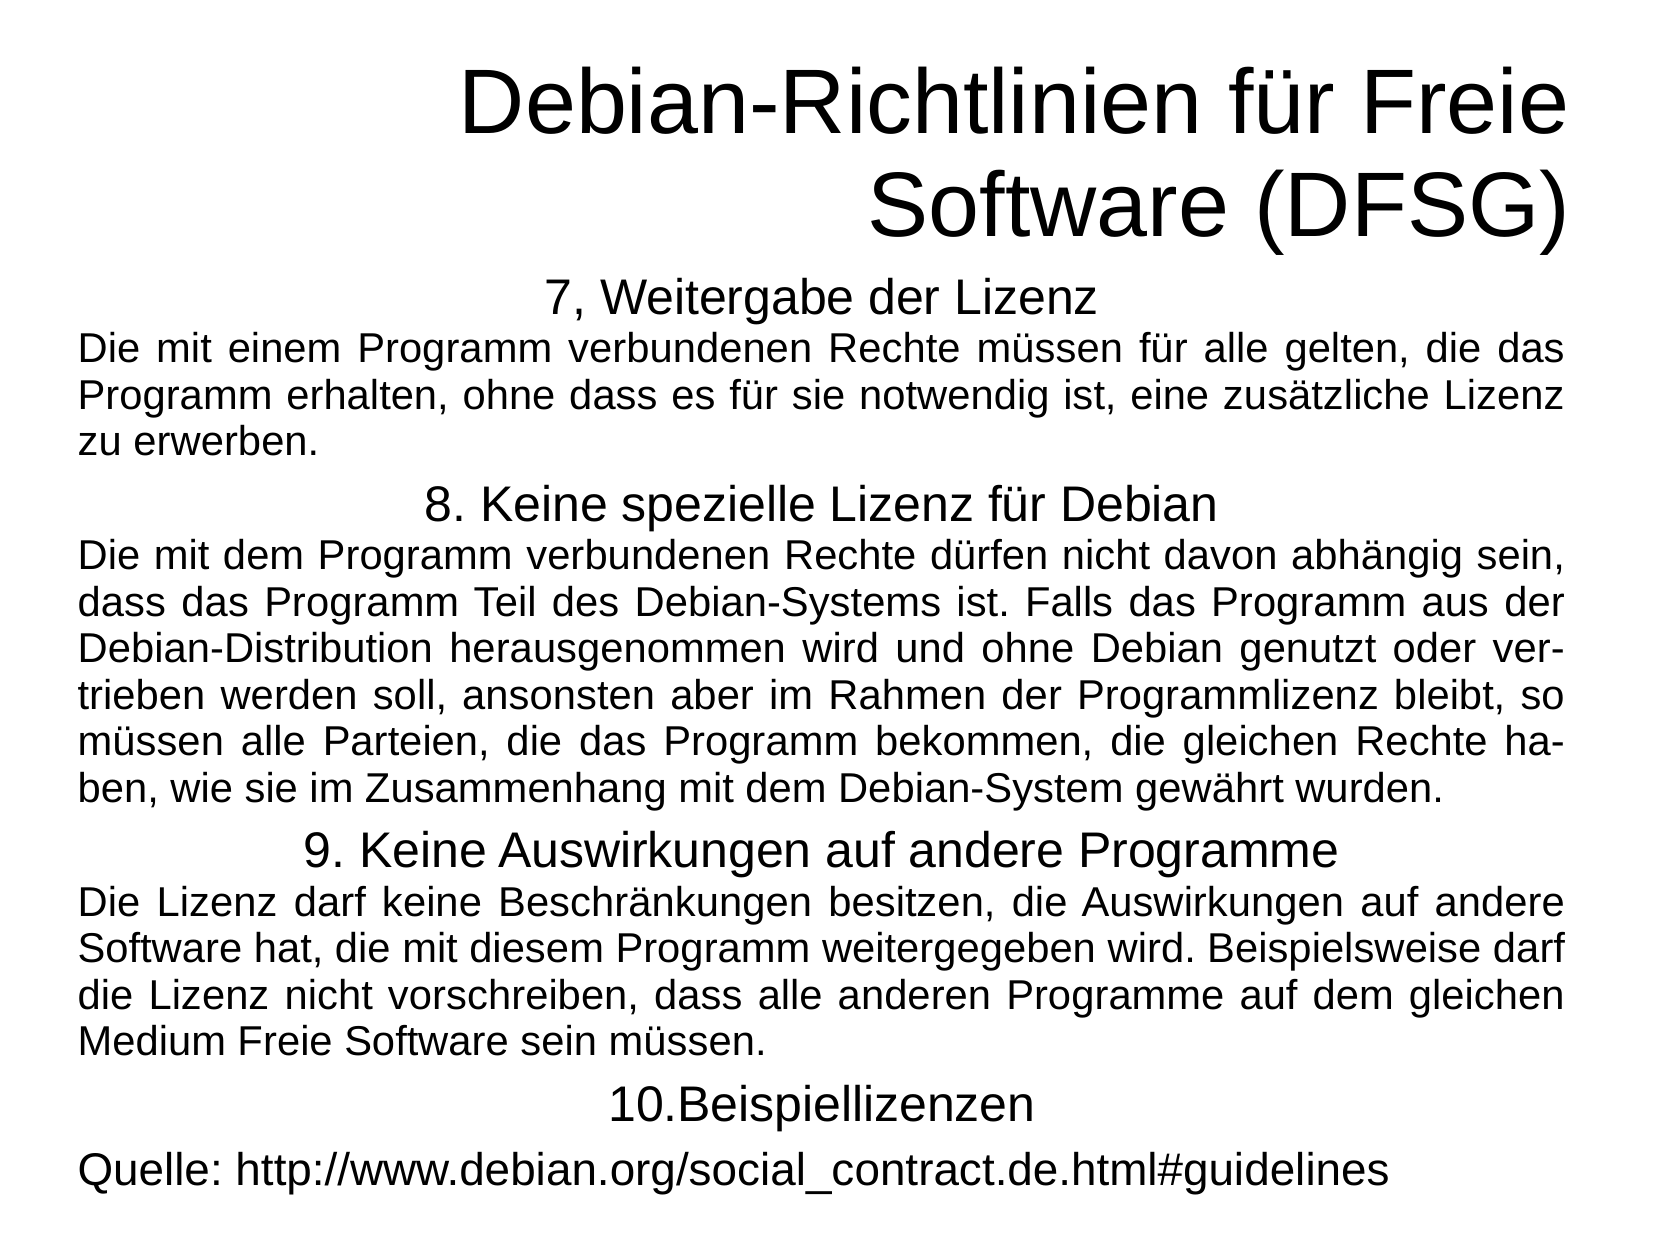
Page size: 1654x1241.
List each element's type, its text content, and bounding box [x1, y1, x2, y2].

subtitle 7, Weitergabe der Lizenz Die mit einem Programm verbundenen Rechte müssen für alle gelten, die das Programm erhalten, ohne dass es für sie notwendig ist, eine zusätzliche Lizenz zu erwerben. 8. Keine spezielle Lizenz für Debian Die mit dem Programm verbundenen Rechte dürfen nicht davon abhängig sein, dass das Programm Teil des Debian-Systems ist. Falls das Programm aus der Debian-Distribution herausgenommen wird und ohne Debian genutzt oder ver-trieben werden soll, ansonsten aber im Rahmen der Programmlizenz bleibt, so müssen alle Parteien, die das Programm bekommen, die gleichen Rechte ha-ben, wie sie im Zusammenhang mit dem Debian-System gewährt wurden. 9. Keine Auswirkungen auf andere Programme Die Lizenz darf keine Beschränkungen besitzen, die Auswirkungen auf andere Software hat, die mit diesem Programm weitergegeben wird. Beispielsweise darf die Lizenz nicht vorschreiben, dass alle anderen Programme auf dem gleichen Medium Freie Software sein müssen. 10.Beispiellizenzen Quelle: http://www.debian.org/social_contract.de.html#guidelines [77, 253, 1566, 1211]
title Debian-Richtlinien für Freie Software (DFSG) [82, 50, 1571, 256]
